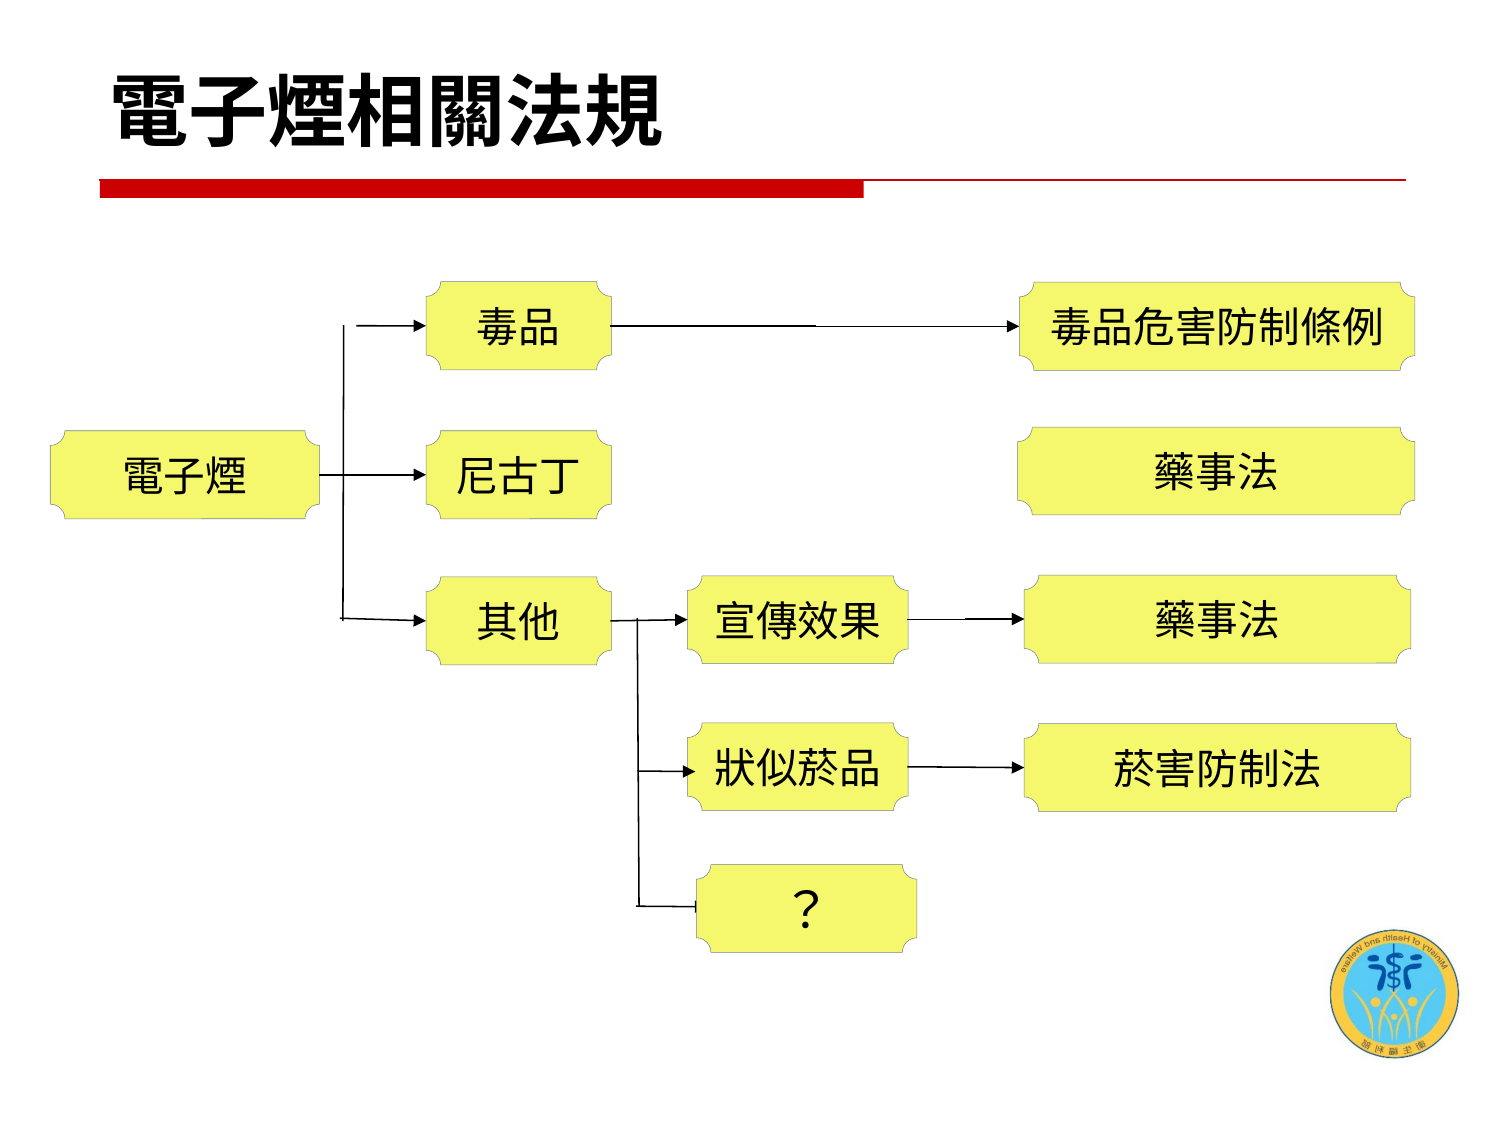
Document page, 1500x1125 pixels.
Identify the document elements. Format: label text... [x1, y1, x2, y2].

text_box 其他 [426, 576, 612, 665]
text_box 電子煙 [50, 430, 320, 519]
text_box 狀似菸品 [687, 722, 909, 811]
text_box 宣傳效果 [687, 575, 909, 664]
text_box 藥事法 [1024, 575, 1411, 664]
text_box 毒品 [426, 281, 612, 370]
text_box 藥事法 [1017, 427, 1415, 515]
text_box 毒品危害防制條例 [1019, 282, 1415, 371]
title 電子煙相關法規 [94, 50, 1407, 164]
text_box 尼古丁 [426, 430, 612, 519]
text_box ？ [696, 864, 917, 953]
text_box 菸害防制法 [1024, 723, 1411, 812]
picture [1323, 927, 1468, 1062]
